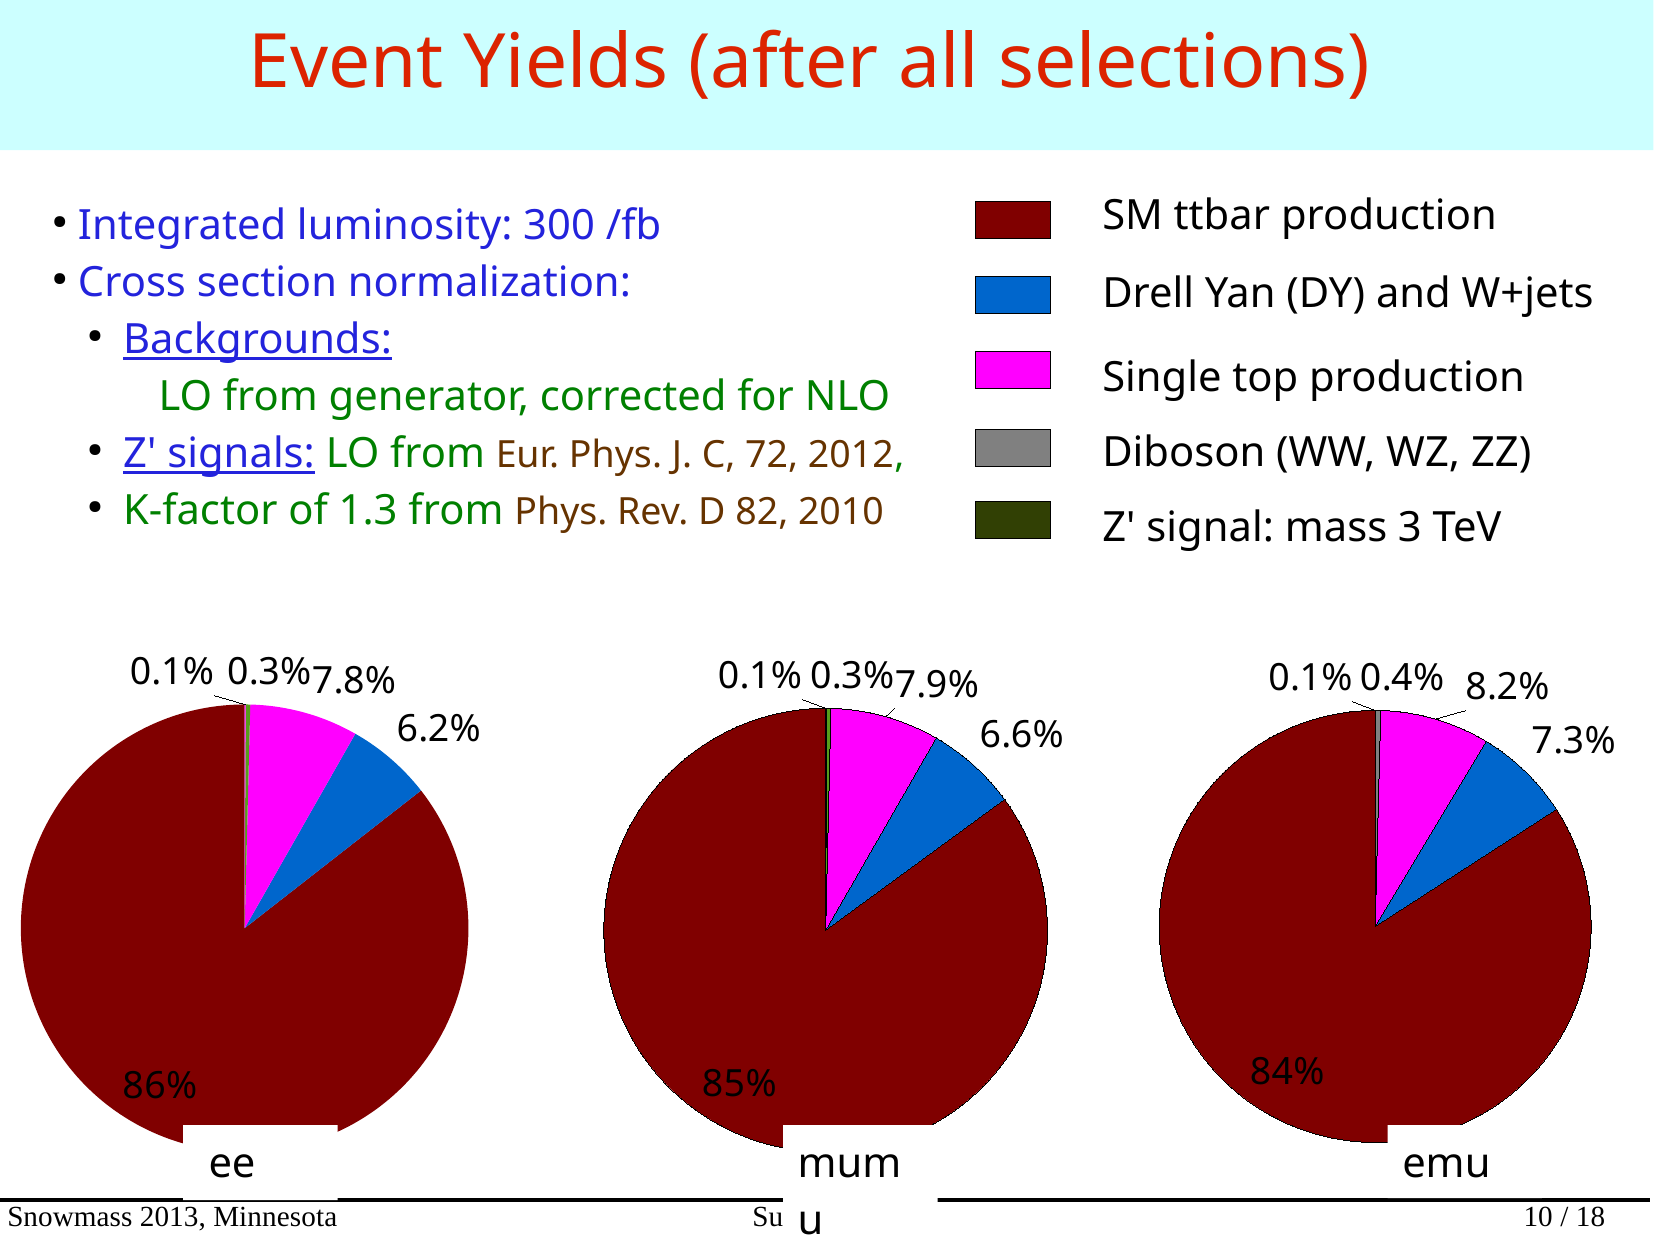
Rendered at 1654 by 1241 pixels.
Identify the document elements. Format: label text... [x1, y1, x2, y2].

text_box Drell Yan (DY) and W+jets [1087, 255, 1651, 329]
text_box emu [1387, 1125, 1542, 1199]
chart [0, 612, 1654, 1175]
text_box Z' signal: mass 3 TeV [1087, 489, 1576, 563]
text_box Single top production [1087, 339, 1576, 413]
text_box SM ttbar production [1087, 177, 1538, 251]
text_box ee [183, 1125, 338, 1201]
text_box [1013, 429, 1051, 467]
text_box [1013, 276, 1051, 314]
text_box Integrated luminosity: 300 /fb Cross section normalization: Backgrounds: LO from generator, corrected for NLO Z' signals: LO from Eur. Phys. J. C, 72, 2012, K-factor of 1.3 from Phys. Rev. D 82, 2010 [37, 187, 1013, 552]
text_box Event Yields (after all selections) [0, 0, 1654, 151]
text_box [1013, 201, 1051, 239]
text_box [1013, 351, 1051, 389]
text_box [1013, 501, 1051, 539]
text_box mumu [783, 1125, 938, 1201]
text_box Diboson (WW, WZ, ZZ) [1087, 414, 1613, 488]
